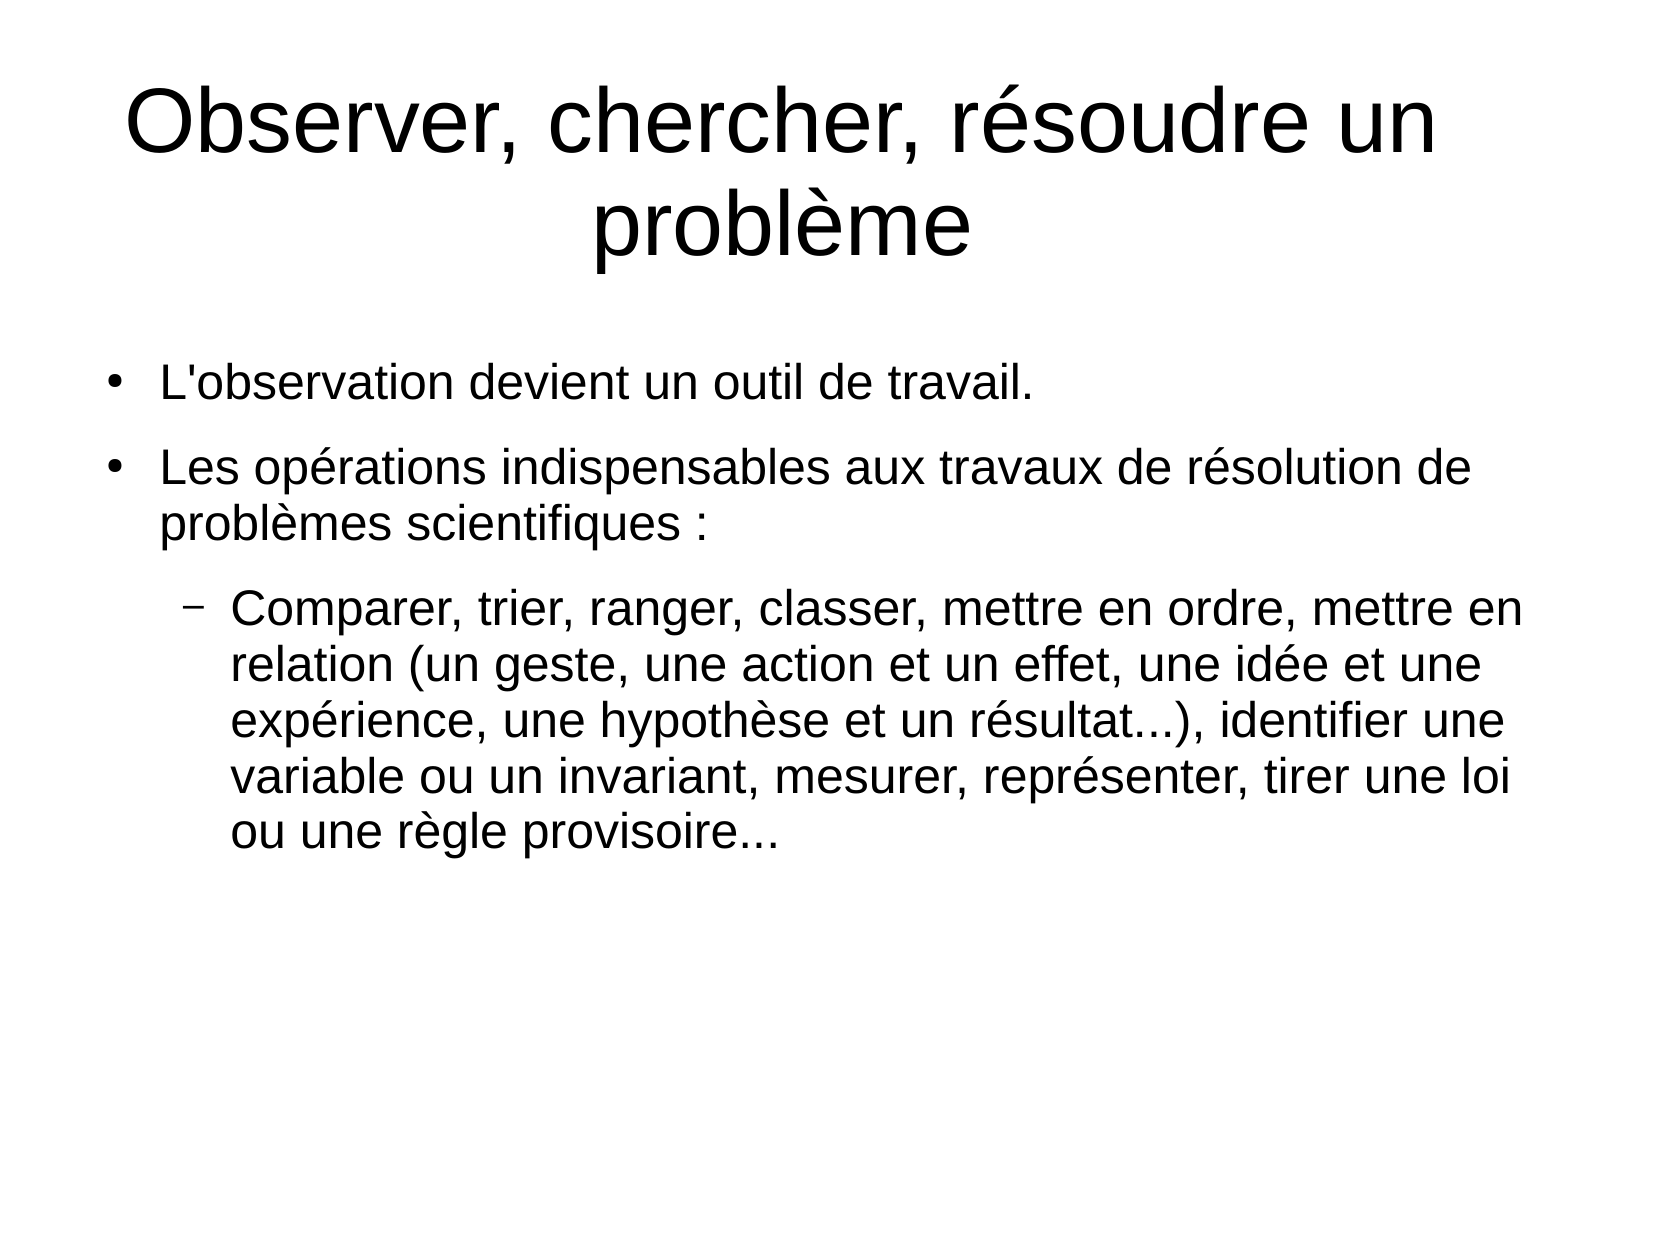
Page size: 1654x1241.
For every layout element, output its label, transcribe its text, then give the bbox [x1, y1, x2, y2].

title Observer, chercher, résoudre un problème [0, 19, 1565, 325]
list L'observation devient un outil de travail. Les opérations indispensables aux travaux de résolution de problèmes scientifiques : Comparer, trier, ranger, classer, mettre en ordre, mettre en relation (un geste, une action et un effet, une idée et une expérience, une hypothèse et un résultat...), identifier une variable ou un invariant, mesurer, représenter, tirer une loi ou une règle provisoire... [88, 354, 1536, 1123]
